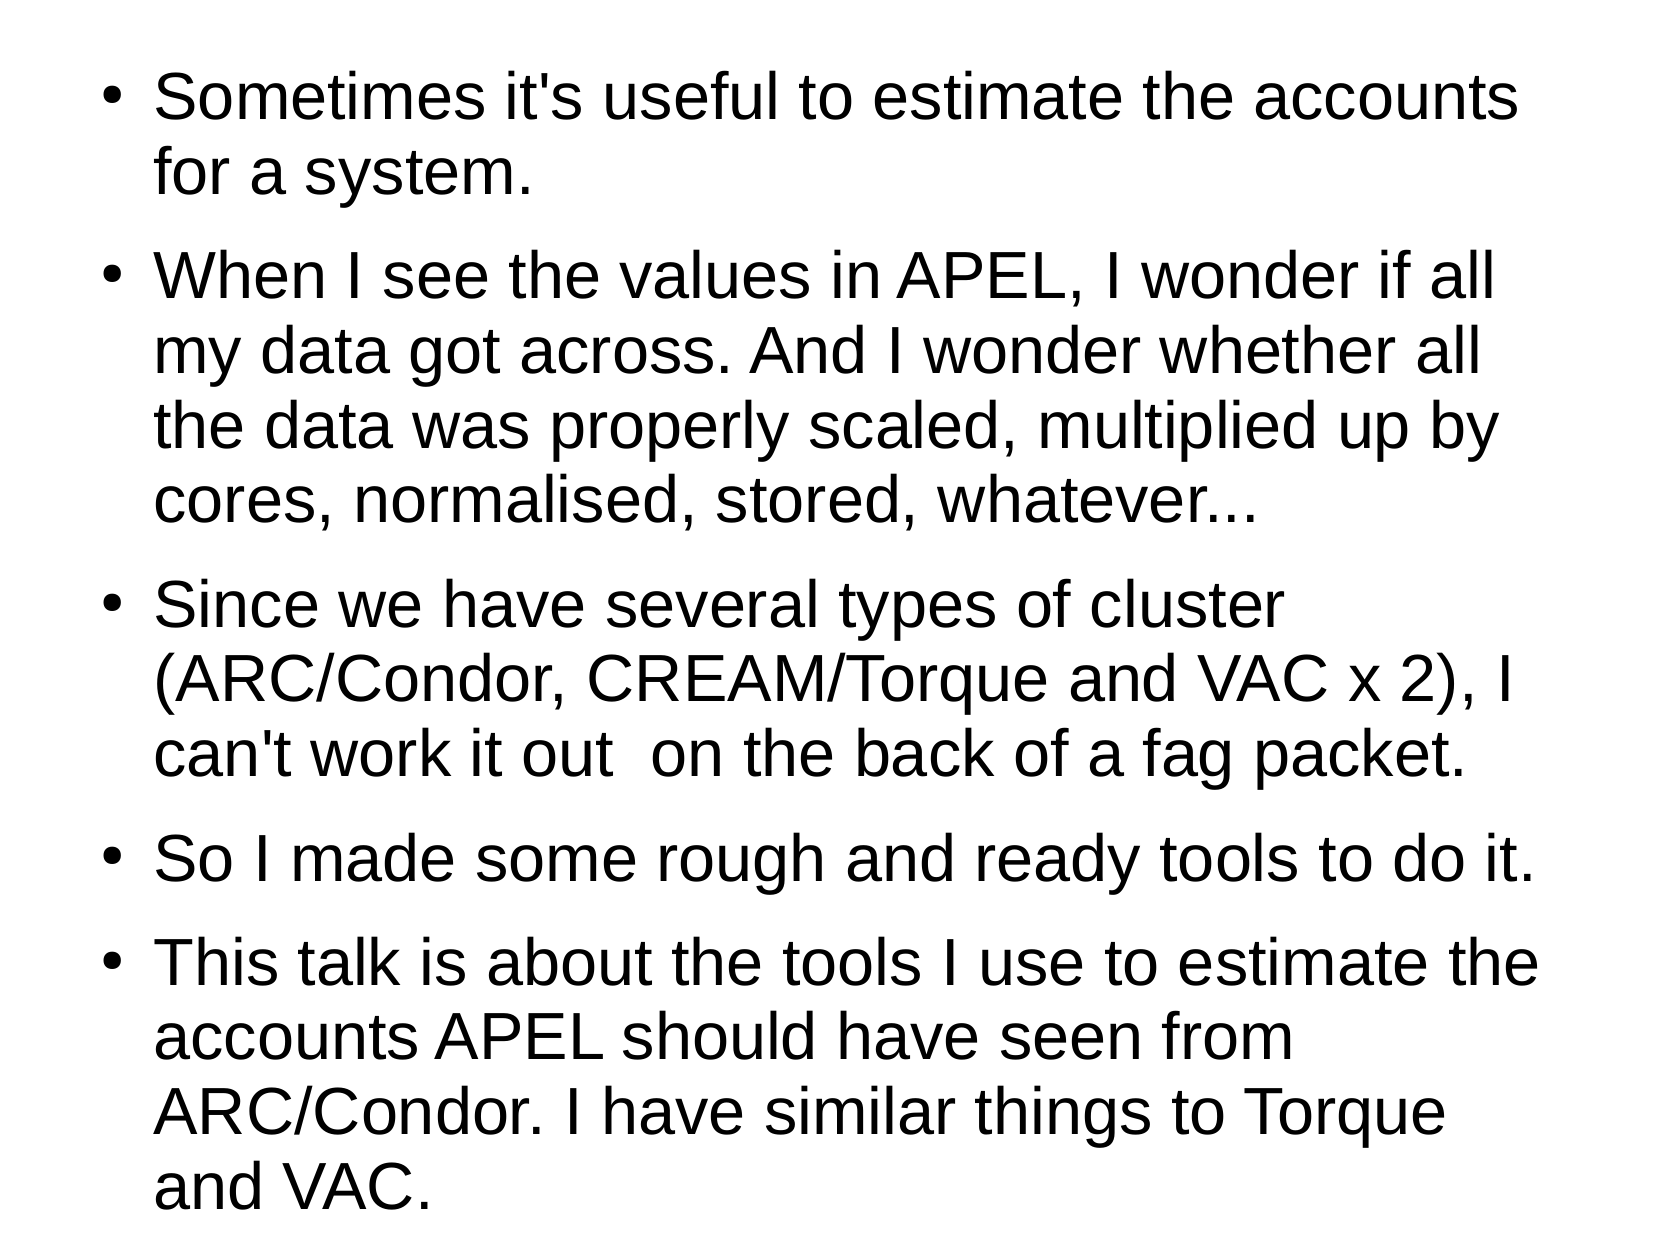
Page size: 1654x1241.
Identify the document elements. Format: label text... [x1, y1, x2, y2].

list Sometimes it's useful to estimate the accounts for a system. When I see the values in APEL, I wonder if all my data got across. And I wonder whether all the data was properly scaled, multiplied up by cores, normalised, stored, whatever... Since we have several types of cluster (ARC/Condor, CREAM/Torque and VAC x 2), I can't work it out on the back of a fag packet. So I made some rough and ready tools to do it. This talk is about the tools I use to estimate the accounts APEL should have seen from ARC/Condor. I have similar things to Torque and VAC. [82, 59, 1571, 1221]
